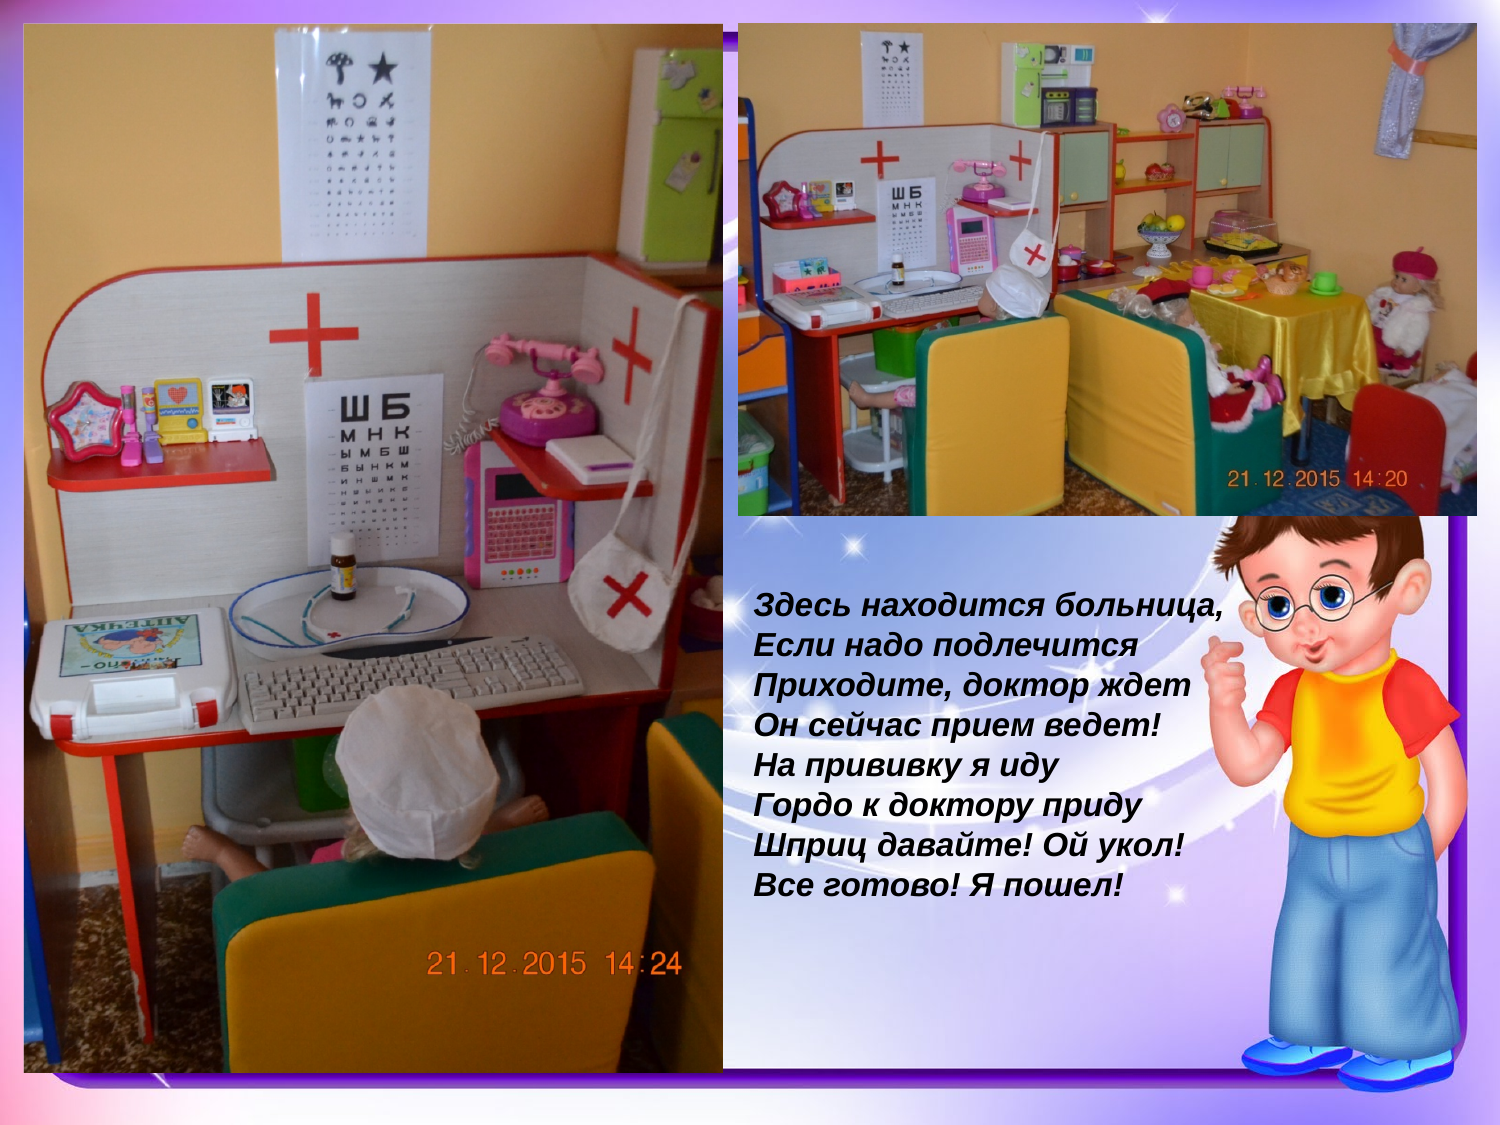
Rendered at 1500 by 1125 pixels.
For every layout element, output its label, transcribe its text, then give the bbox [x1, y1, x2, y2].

picture [0, 0, 1500, 1125]
text_box Здесь находится больница, Если надо подлечится Приходите, доктор ждет Он сейчас прием ведет! На прививку я иду Гордо к доктору приду Шприц давайте! Ой укол! Все готово! Я пошел! [738, 576, 1325, 911]
